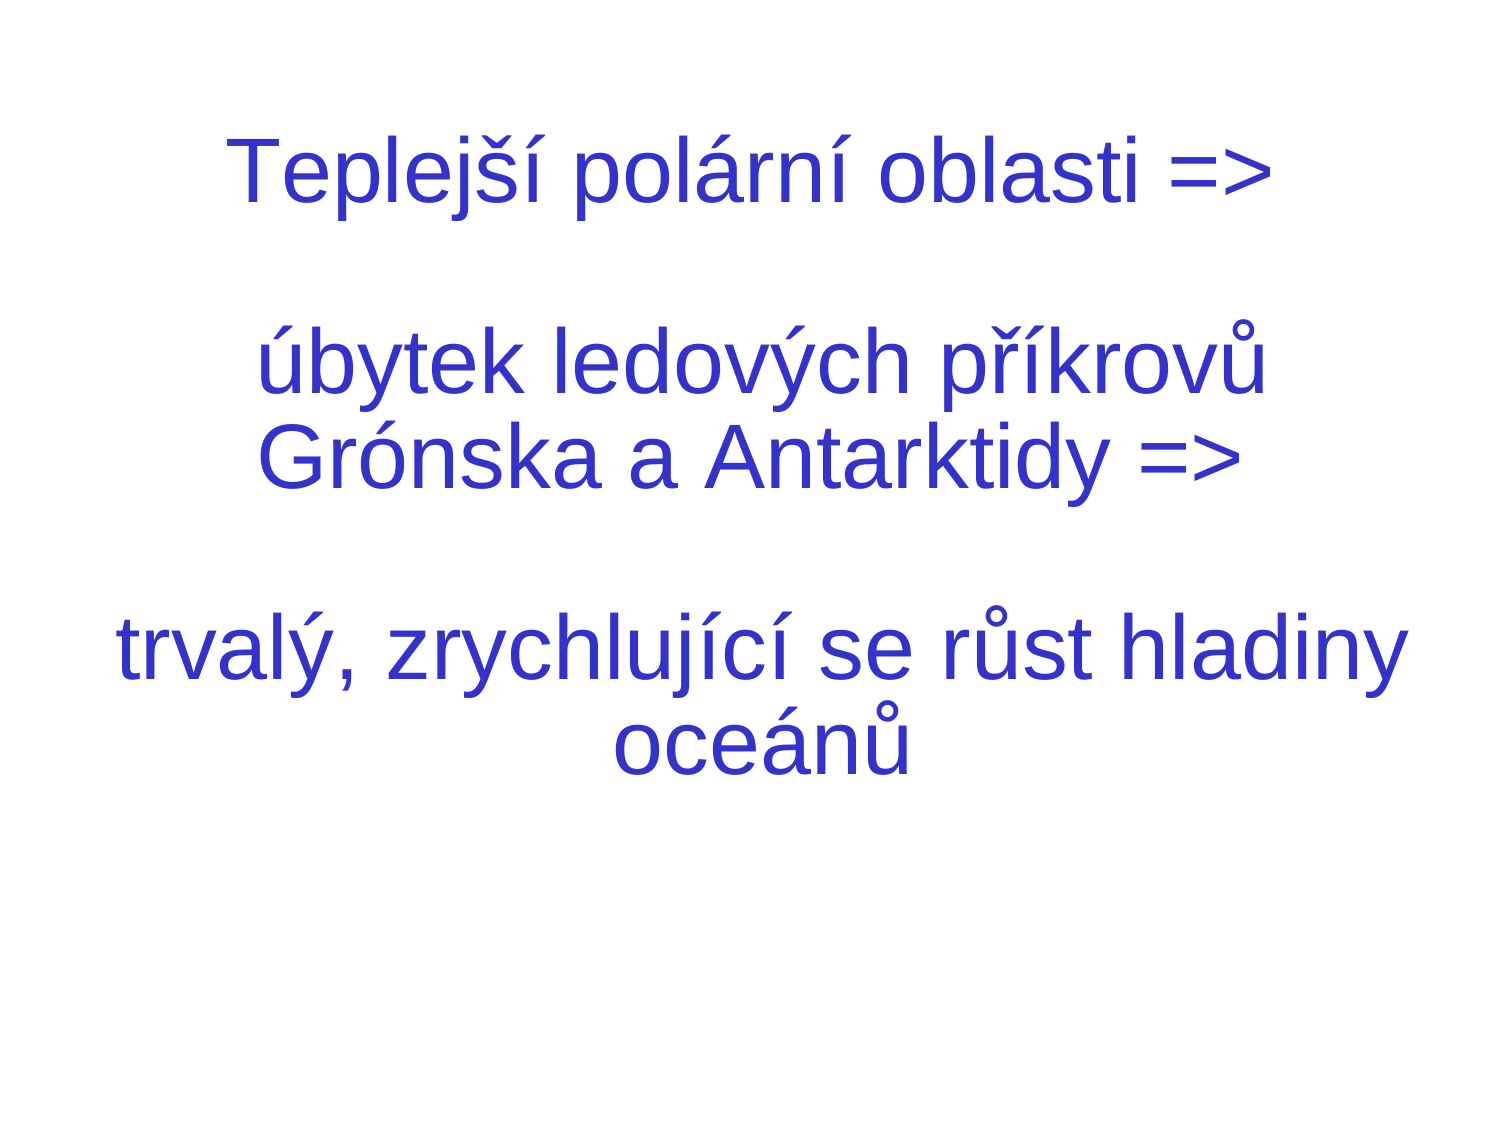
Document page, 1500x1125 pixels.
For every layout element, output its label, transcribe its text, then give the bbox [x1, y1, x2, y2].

title Teplejší polární oblasti => úbytek ledových příkrovů Grónska a Antarktidy => trvalý, zrychlující se růst hladiny oceánů [88, 122, 1439, 798]
